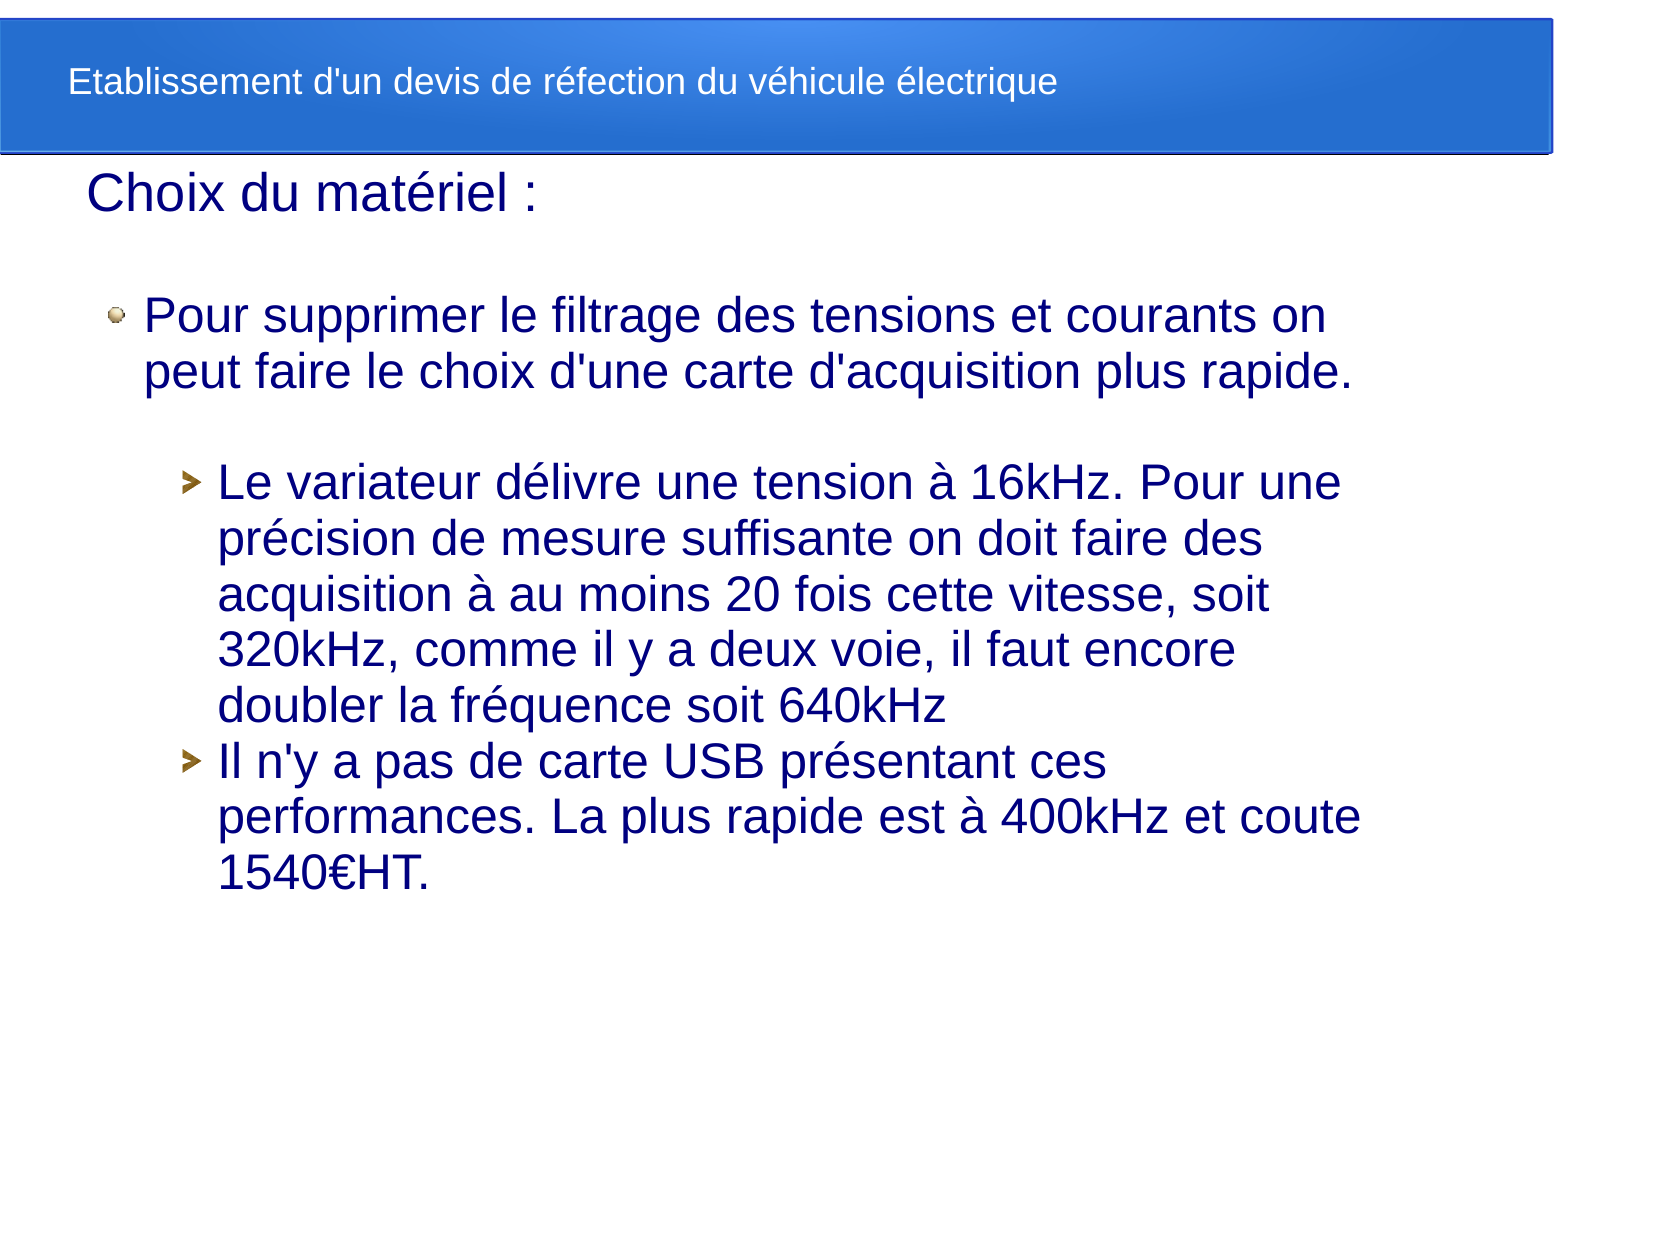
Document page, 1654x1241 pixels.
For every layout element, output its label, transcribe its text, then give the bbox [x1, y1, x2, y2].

text_box Etablissement d'un devis de réfection du véhicule électrique [53, 53, 1076, 111]
text_box Choix du matériel : [71, 155, 638, 231]
text_box Pour supprimer le filtrage des tensions et courants on peut faire le choix d'une carte d'acquisition plus rapide. Le variateur délivre une tension à 16kHz. Pour une précision de mesure suffisante on doit faire des acquisition à au moins 20 fois cette vitesse, soit 320kHz, comme il y a deux voie, il faut encore doubler la fréquence soit 640kHz Il n'y a pas de carte USB présentant ces performances. La plus rapide est à 400kHz et coute 1540€HT. [93, 279, 1424, 908]
